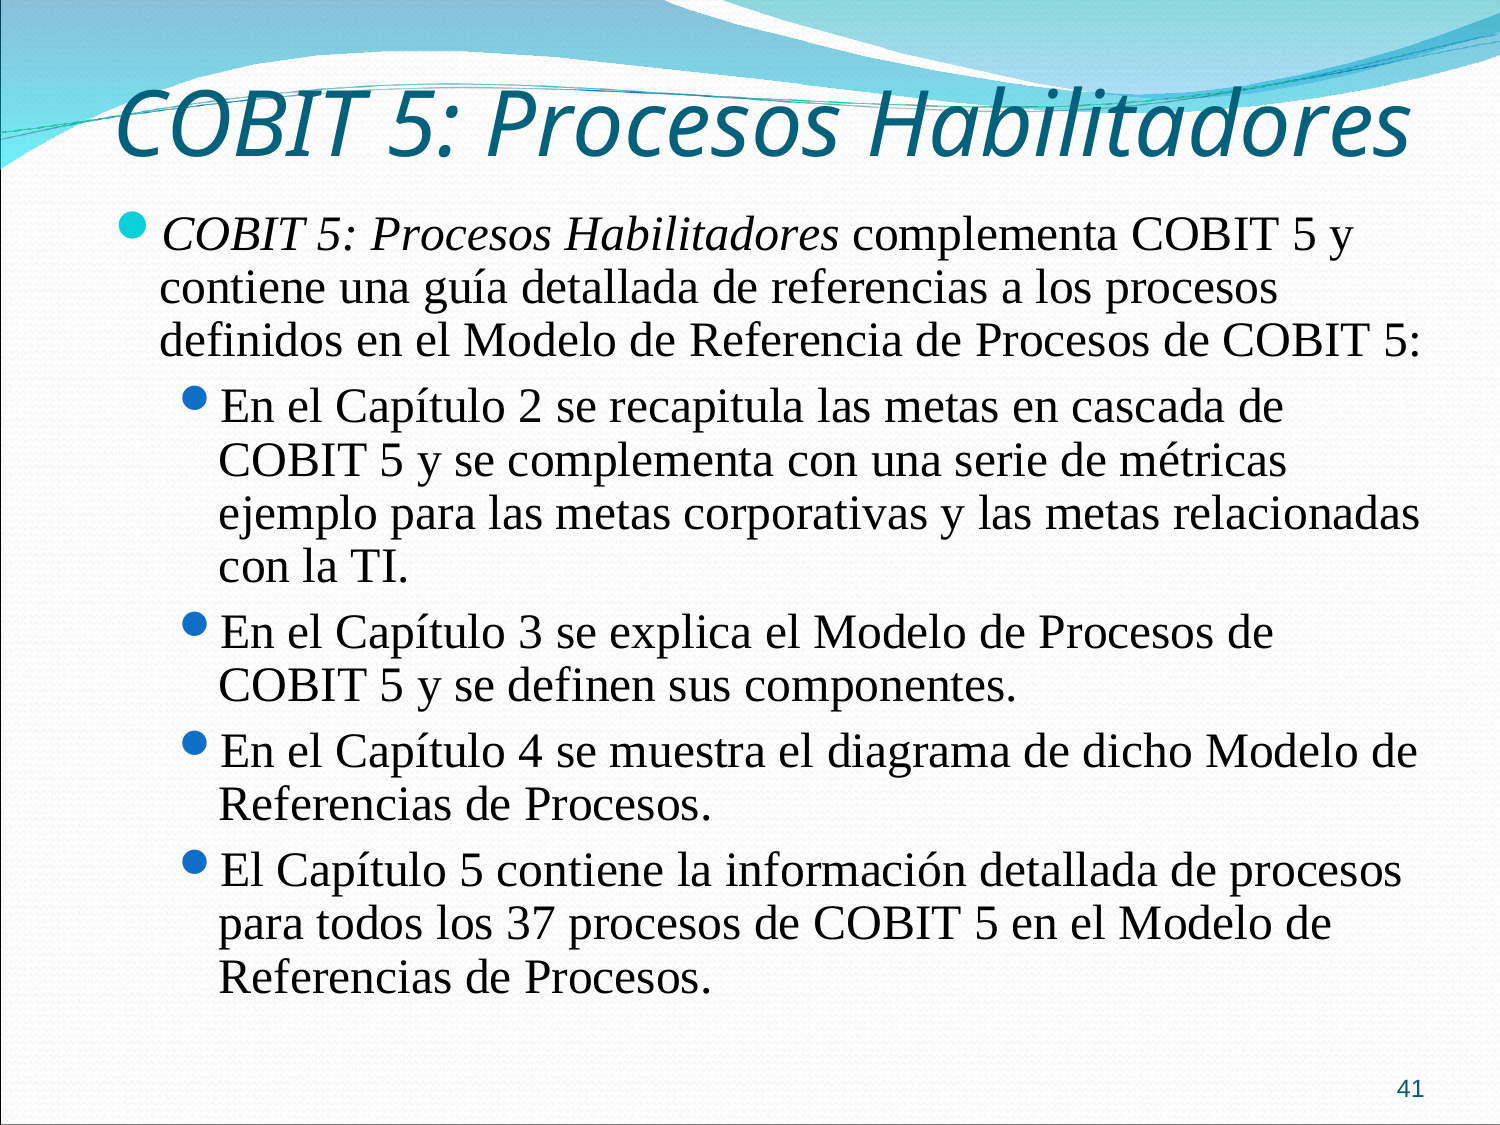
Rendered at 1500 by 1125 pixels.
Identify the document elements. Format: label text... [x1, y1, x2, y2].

text_box <number> [1299, 1042, 1426, 1103]
picture [0, 0, 1500, 1125]
list COBIT 5: Procesos Habilitadores complementa COBIT 5 y contiene una guía detallada de referencias a los procesos definidos en el Modelo de Referencia de Procesos de COBIT 5: En el Capítulo 2 se recapitula las metas en cascada de COBIT 5 y se complementa con una serie de métricas ejemplo para las metas corporativas y las metas relacionadas con la TI. En el Capítulo 3 se explica el Modelo de Procesos de COBIT 5 y se definen sus componentes. En el Capítulo 4 se muestra el diagrama de dicho Modelo de Referencias de Procesos. El Capítulo 5 contiene la información detallada de procesos para todos los 37 procesos de COBIT 5 en el Modelo de Referencias de Procesos. [99, 199, 1450, 1125]
title COBIT 5: Procesos Habilitadores [112, 0, 1500, 175]
